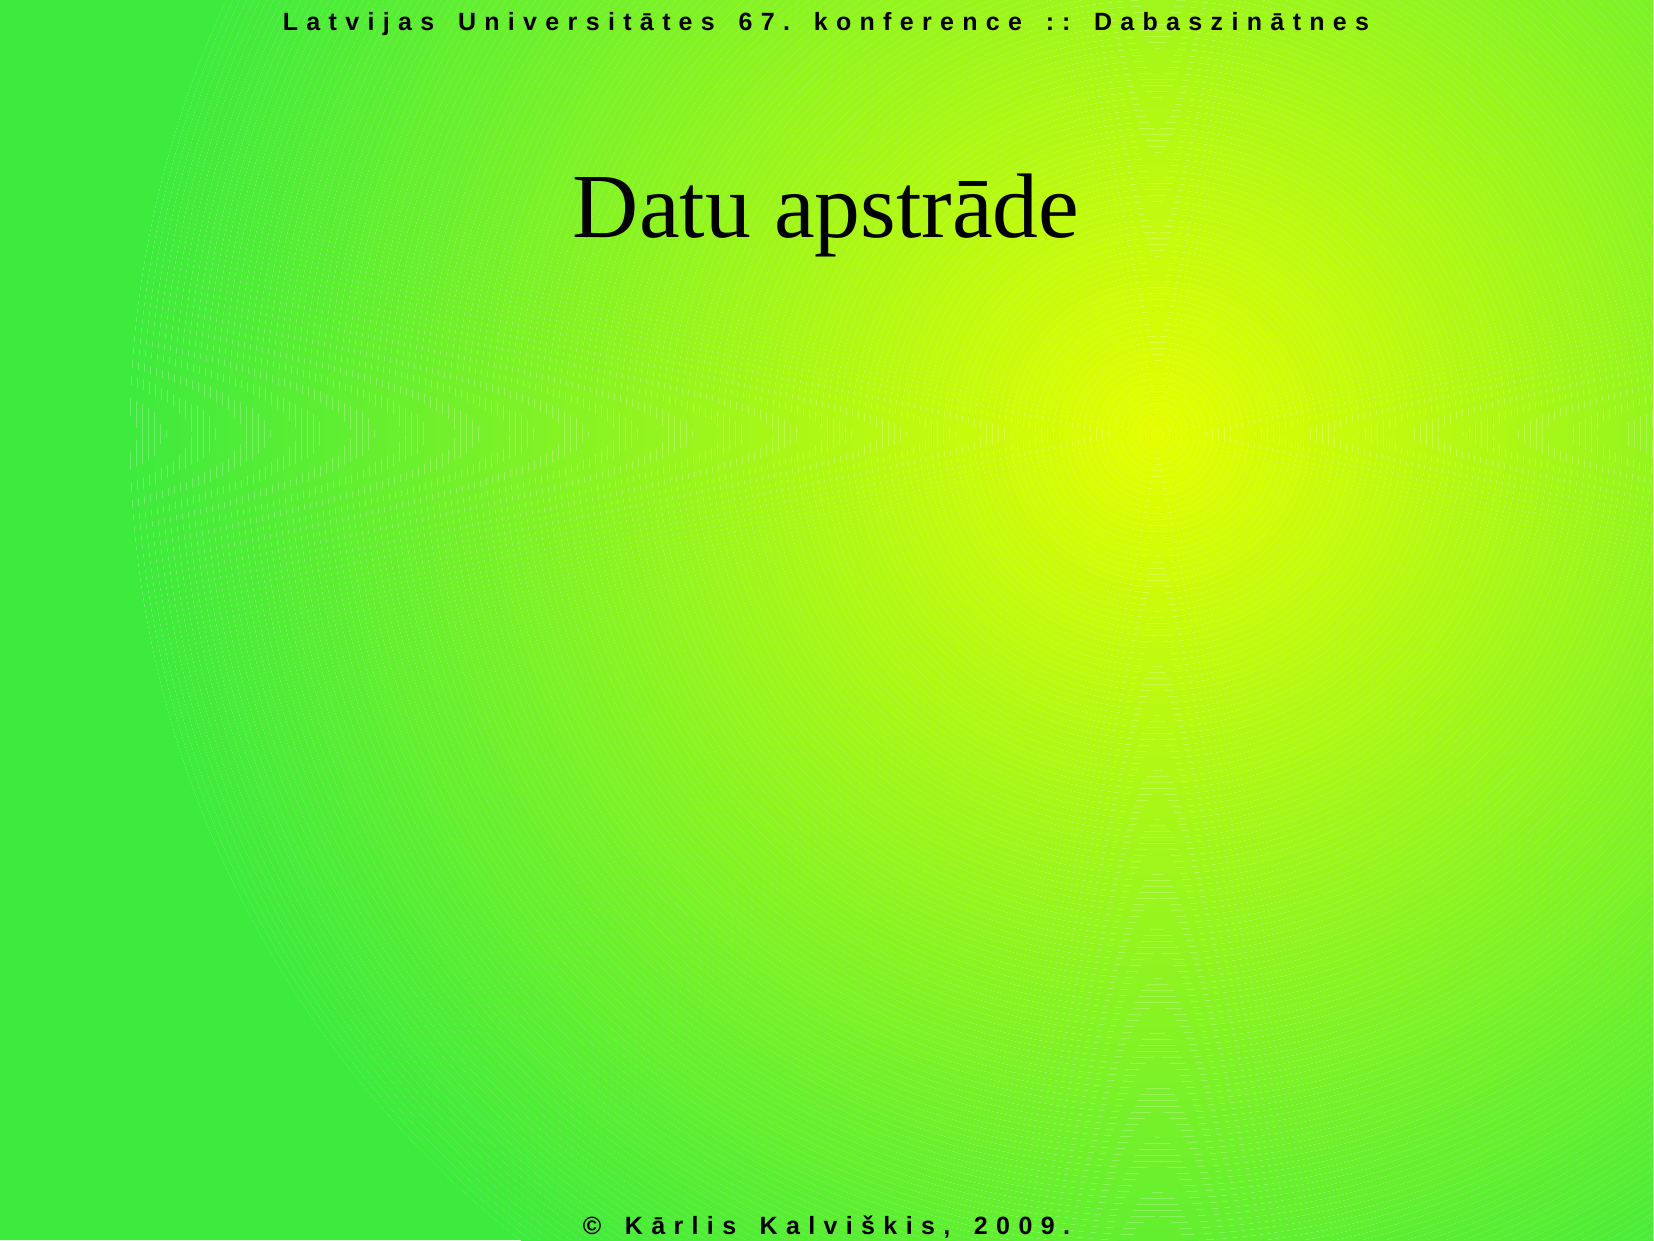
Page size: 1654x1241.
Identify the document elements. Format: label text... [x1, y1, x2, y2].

title Datu apstrāde [118, 88, 1536, 325]
